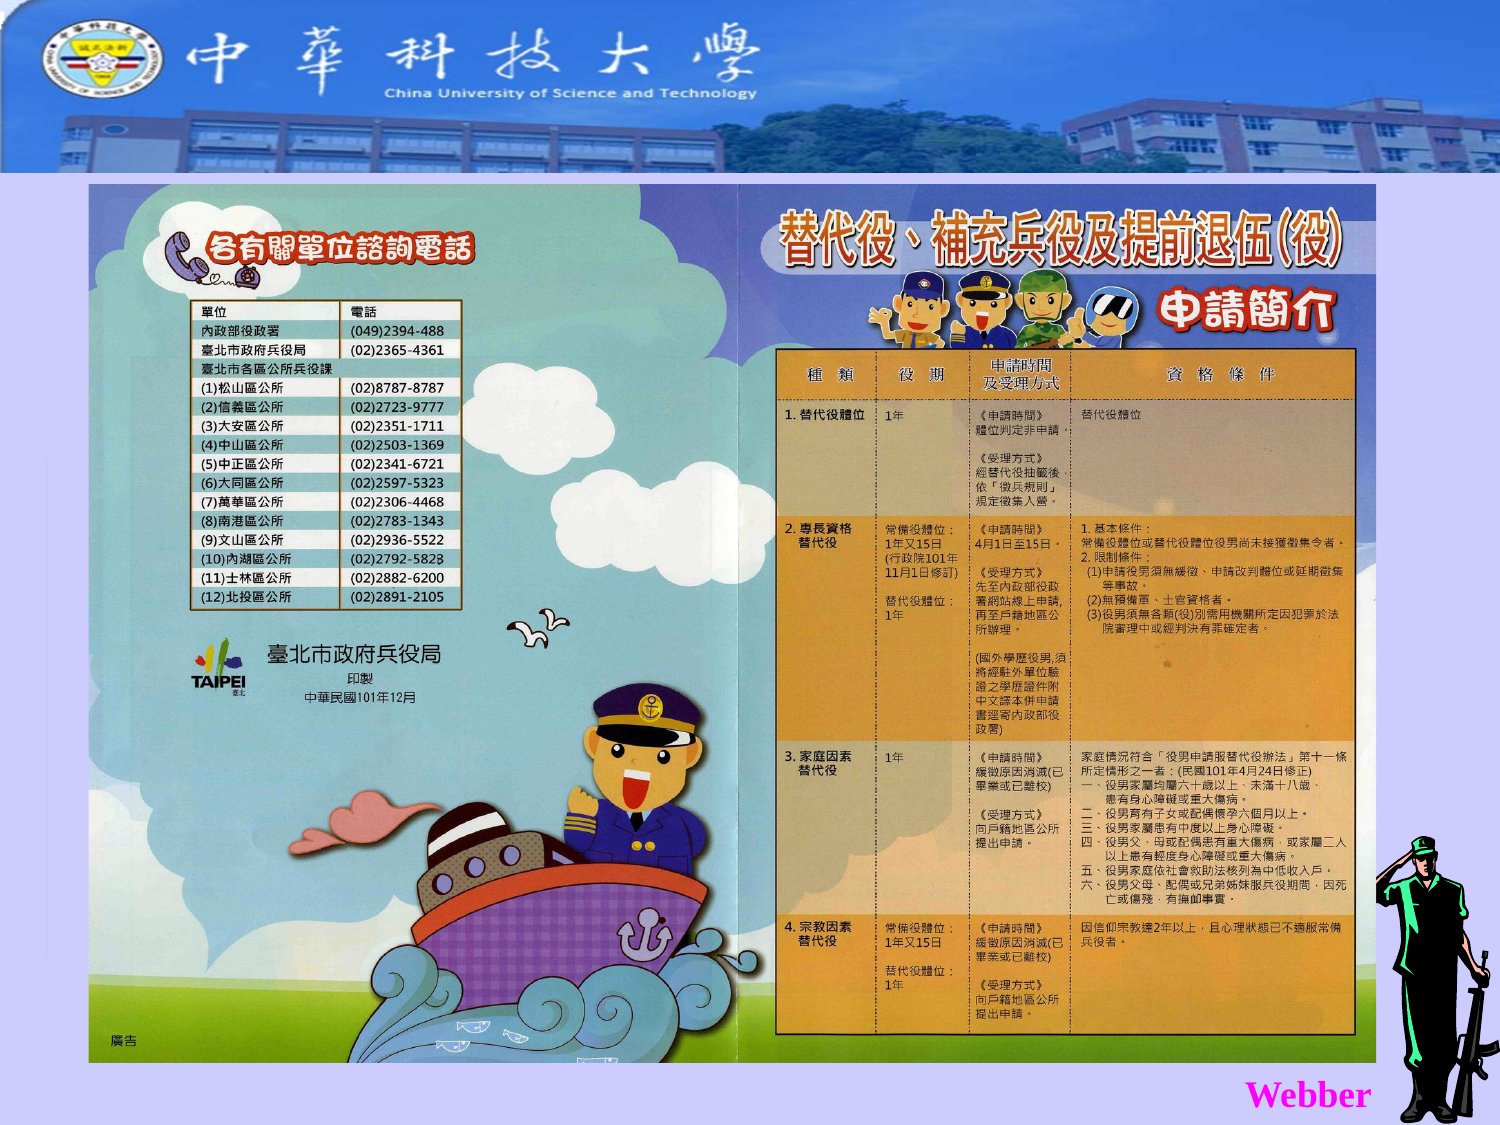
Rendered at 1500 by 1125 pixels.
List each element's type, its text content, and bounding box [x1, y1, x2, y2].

text_box Webber [1229, 1062, 1407, 1123]
picture [0, 0, 1500, 173]
picture [88, 184, 1500, 1125]
